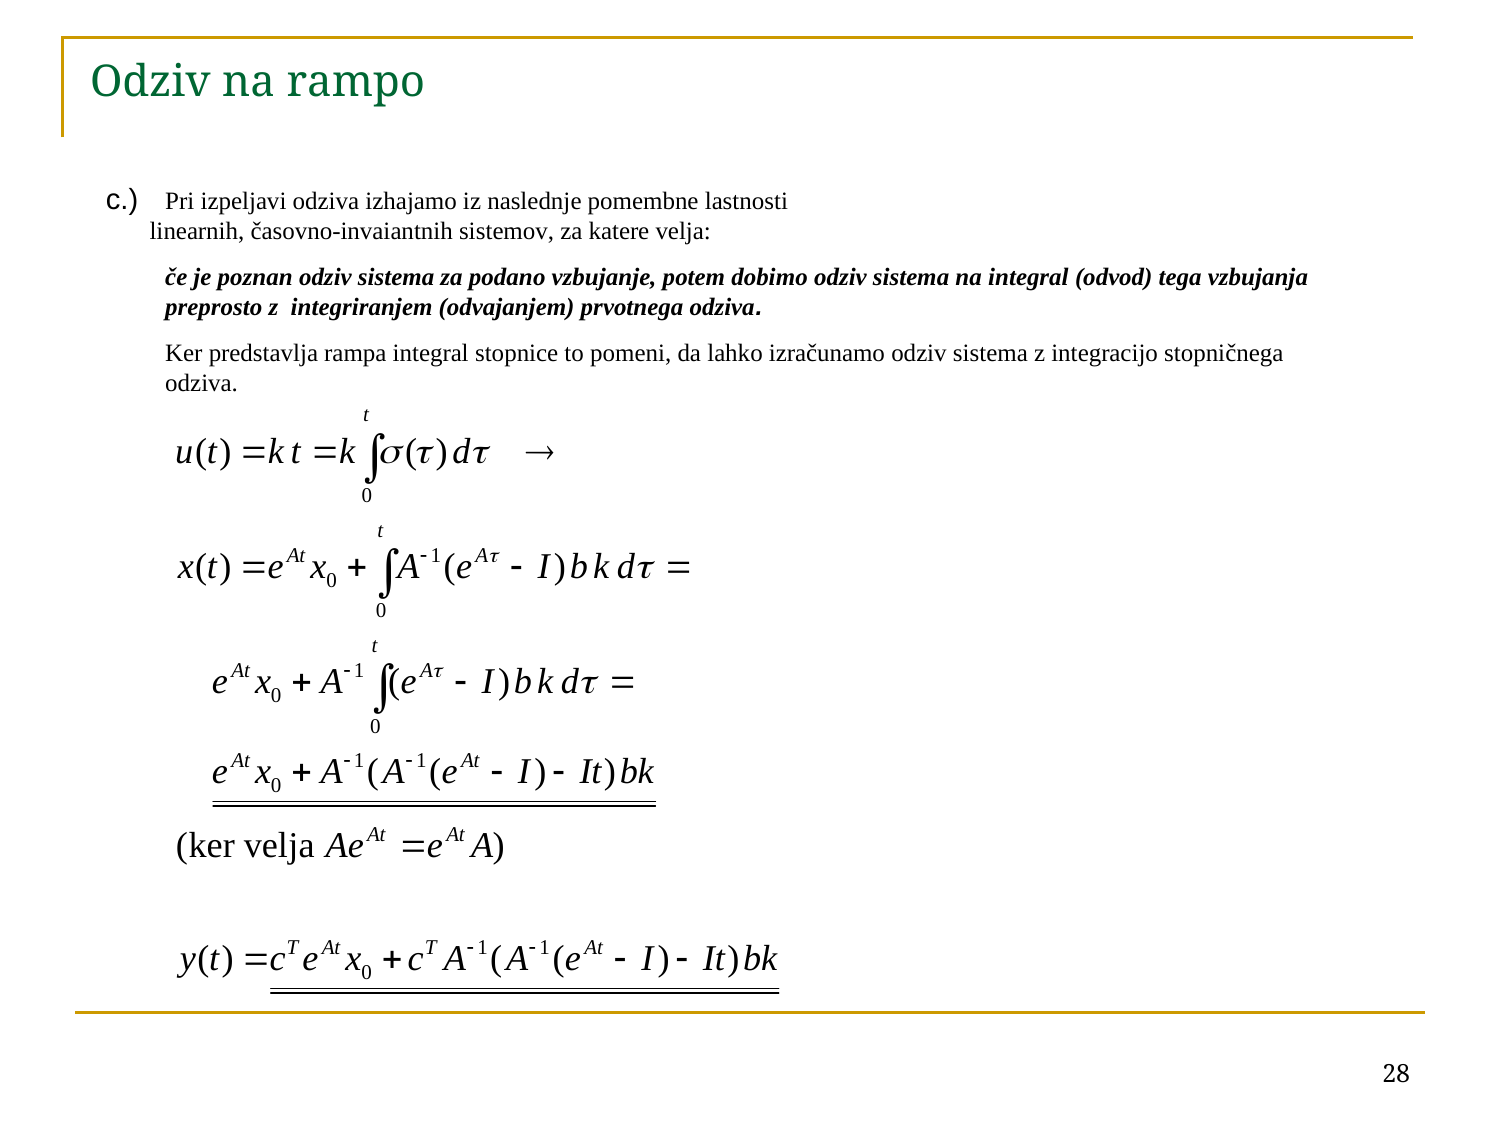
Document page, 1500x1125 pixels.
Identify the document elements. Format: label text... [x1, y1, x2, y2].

text_box <number> [1074, 1024, 1426, 1100]
chart [170, 404, 787, 1002]
title Odziv na rampo [75, 45, 1426, 156]
text_box c.) Pri izpeljavi odziva izhajamo iz naslednje pomembne lastnosti linearnih, časovno-invaiantnih sistemov, za katere velja: če je poznan odziv sistema za podano vzbujanje, potem dobimo odziv sistema na integral (odvod) tega vzbujanja preprosto z integriranjem (odvajanjem) prvotnega odziva. Ker predstavlja rampa integral stopnice to pomeni, da lahko izračunamo odziv sistema z integracijo stopničnega odziva. [91, 172, 1326, 404]
